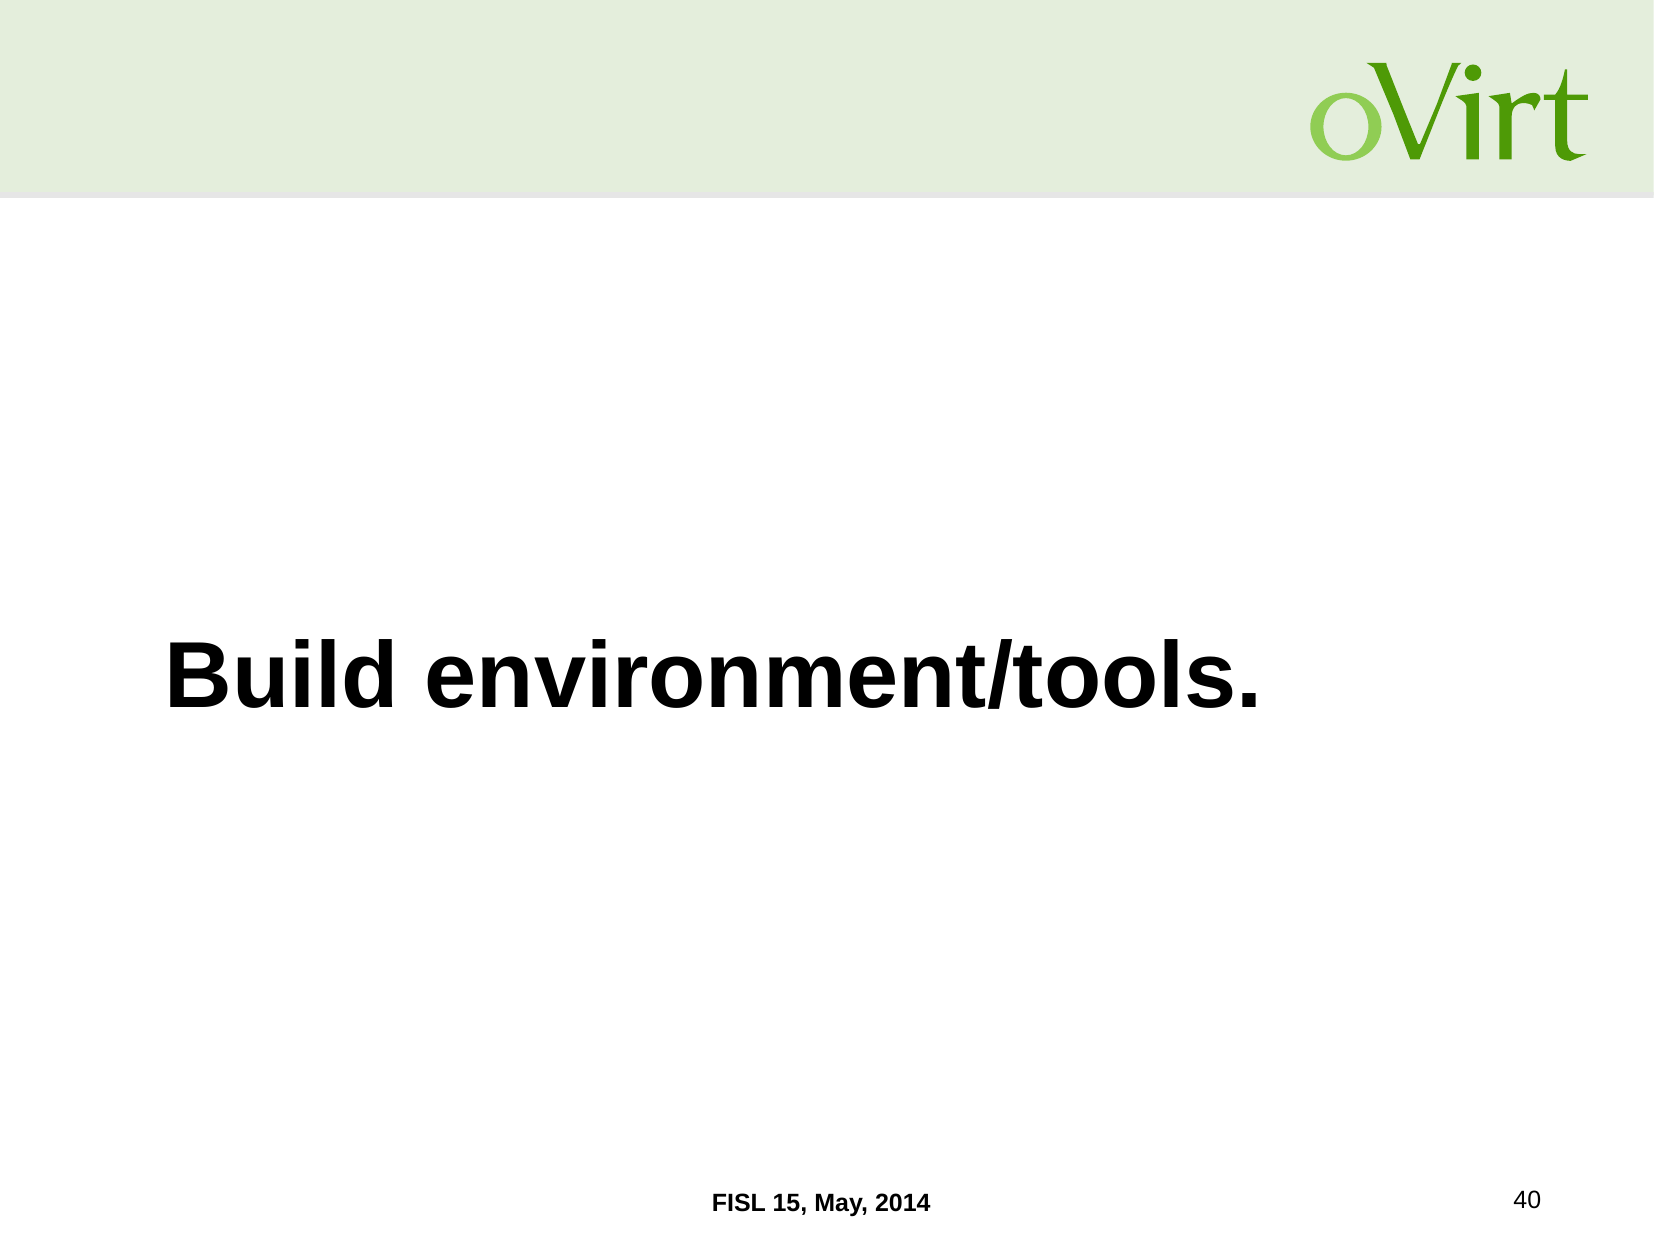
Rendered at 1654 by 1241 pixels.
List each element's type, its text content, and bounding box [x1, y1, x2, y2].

text_box Build environment/tools. [150, 615, 1654, 750]
